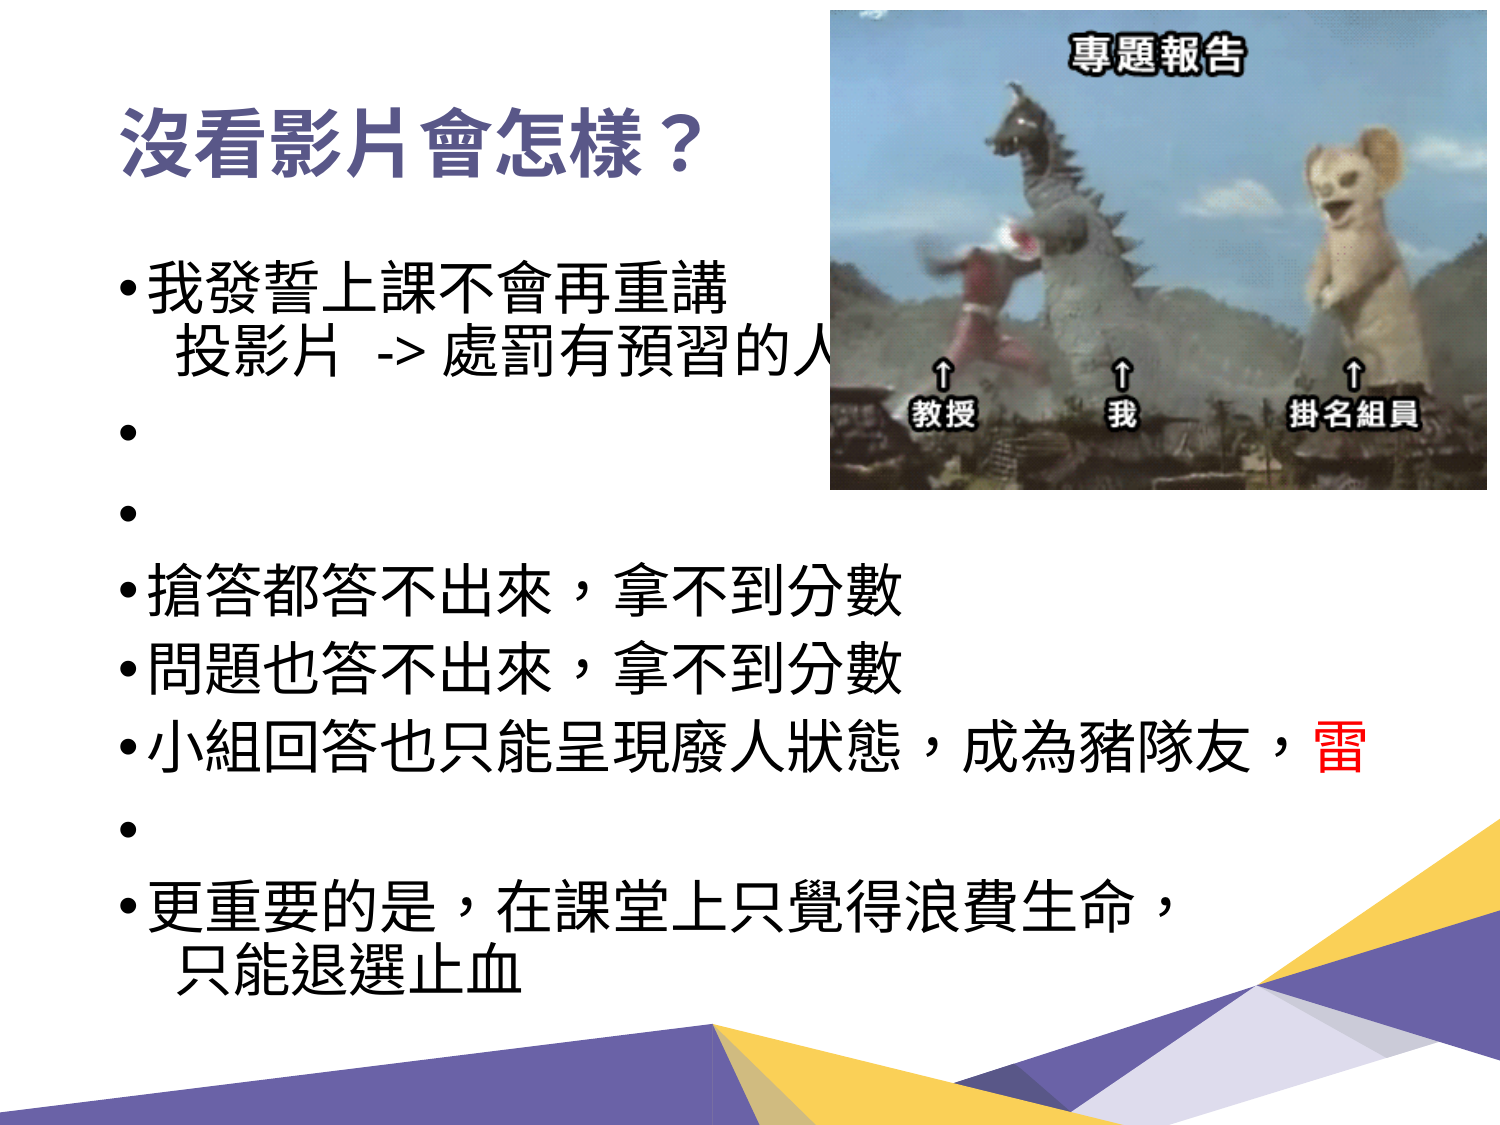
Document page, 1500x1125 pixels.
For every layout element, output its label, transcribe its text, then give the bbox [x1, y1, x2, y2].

list 我發誓上課不會再重講 投影片 ->處罰有預習的人 搶答都答不出來，拿不到分數 問題也答不出來，拿不到分數 小組回答也只能呈現廢人狀態，成為豬隊友，雷 更重要的是，在課堂上只覺得浪費生命， 只能退選止血 [103, 251, 1397, 1014]
picture [830, 10, 1487, 490]
title 沒看影片會怎樣？ [103, 59, 830, 235]
